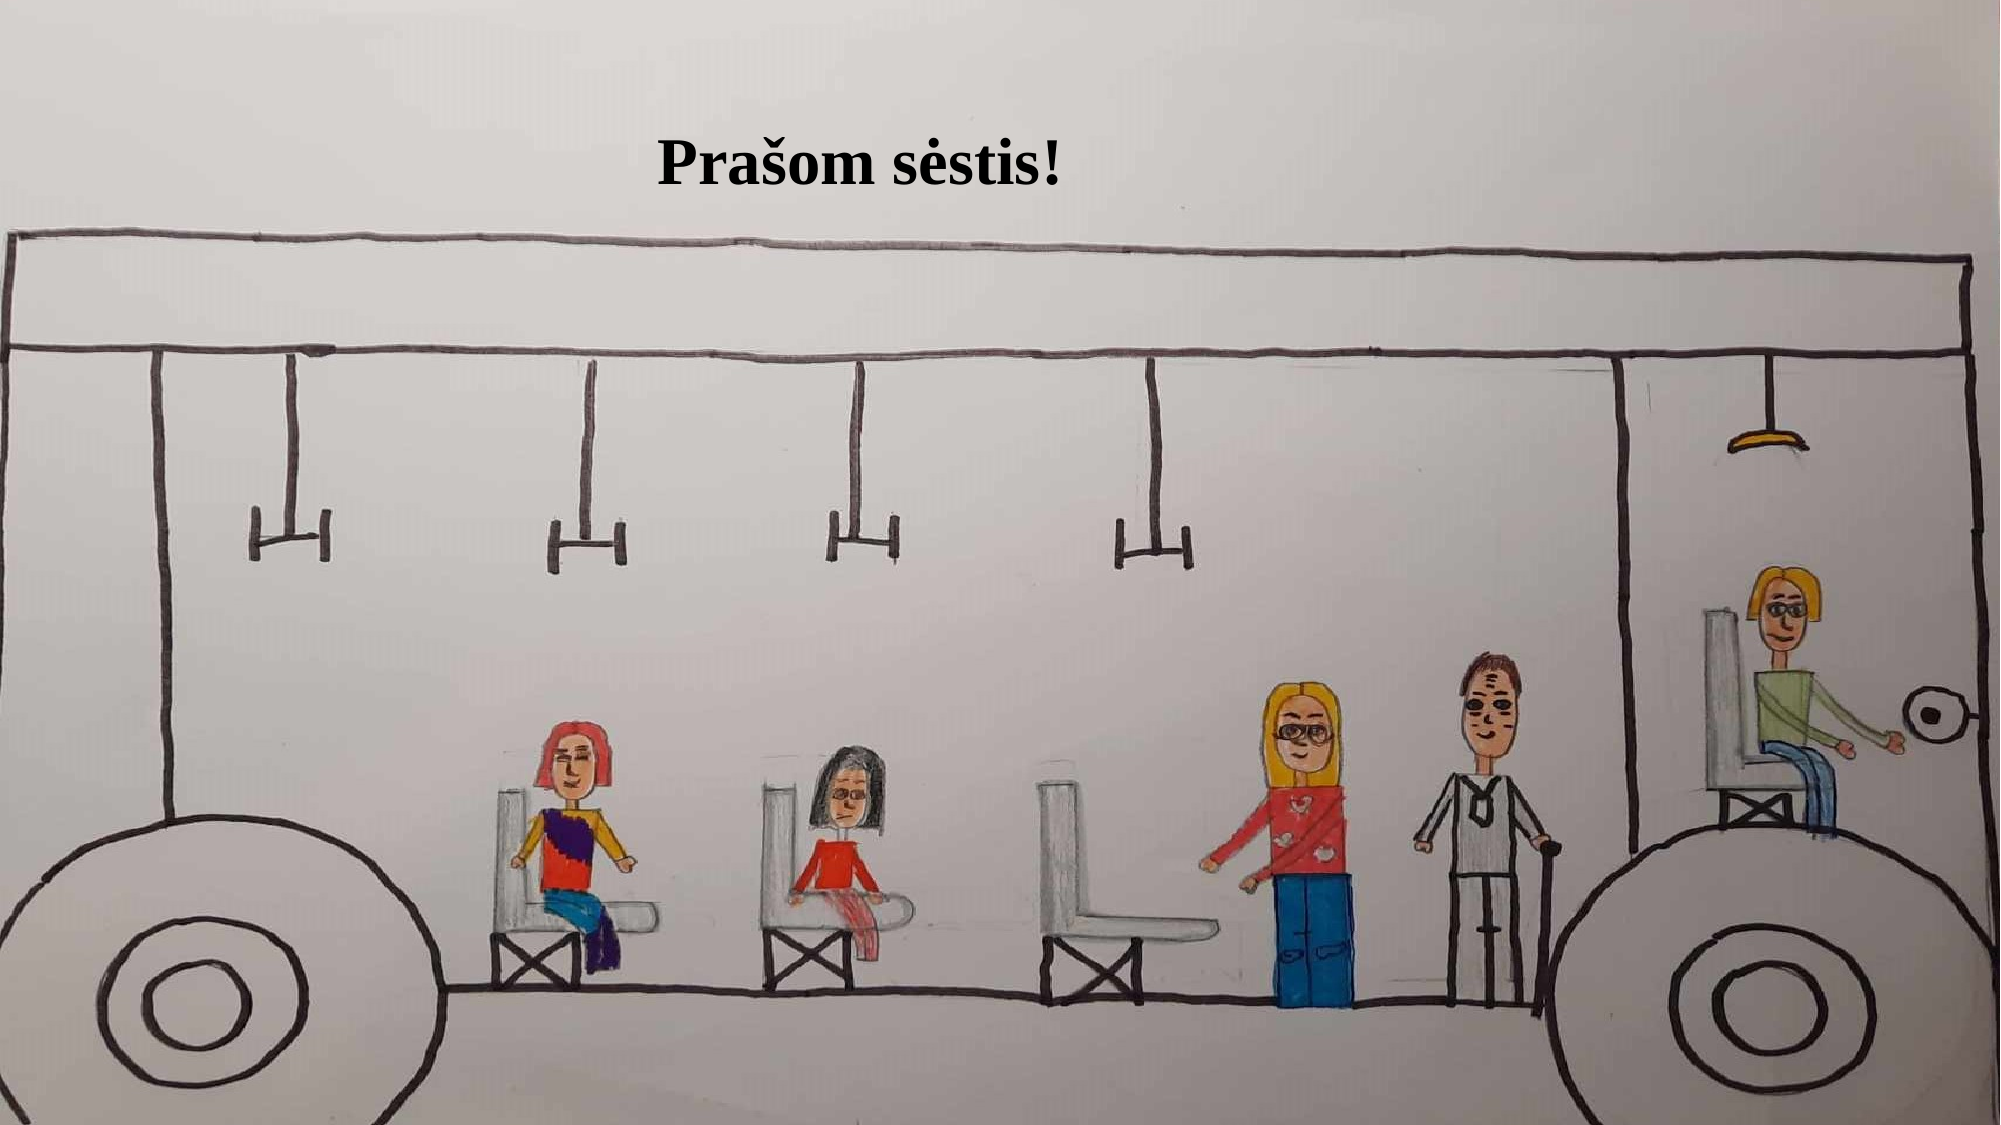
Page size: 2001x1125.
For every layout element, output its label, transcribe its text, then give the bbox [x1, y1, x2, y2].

text_box Prašom sėstis! [642, 110, 1308, 207]
picture [0, 0, 2000, 1125]
